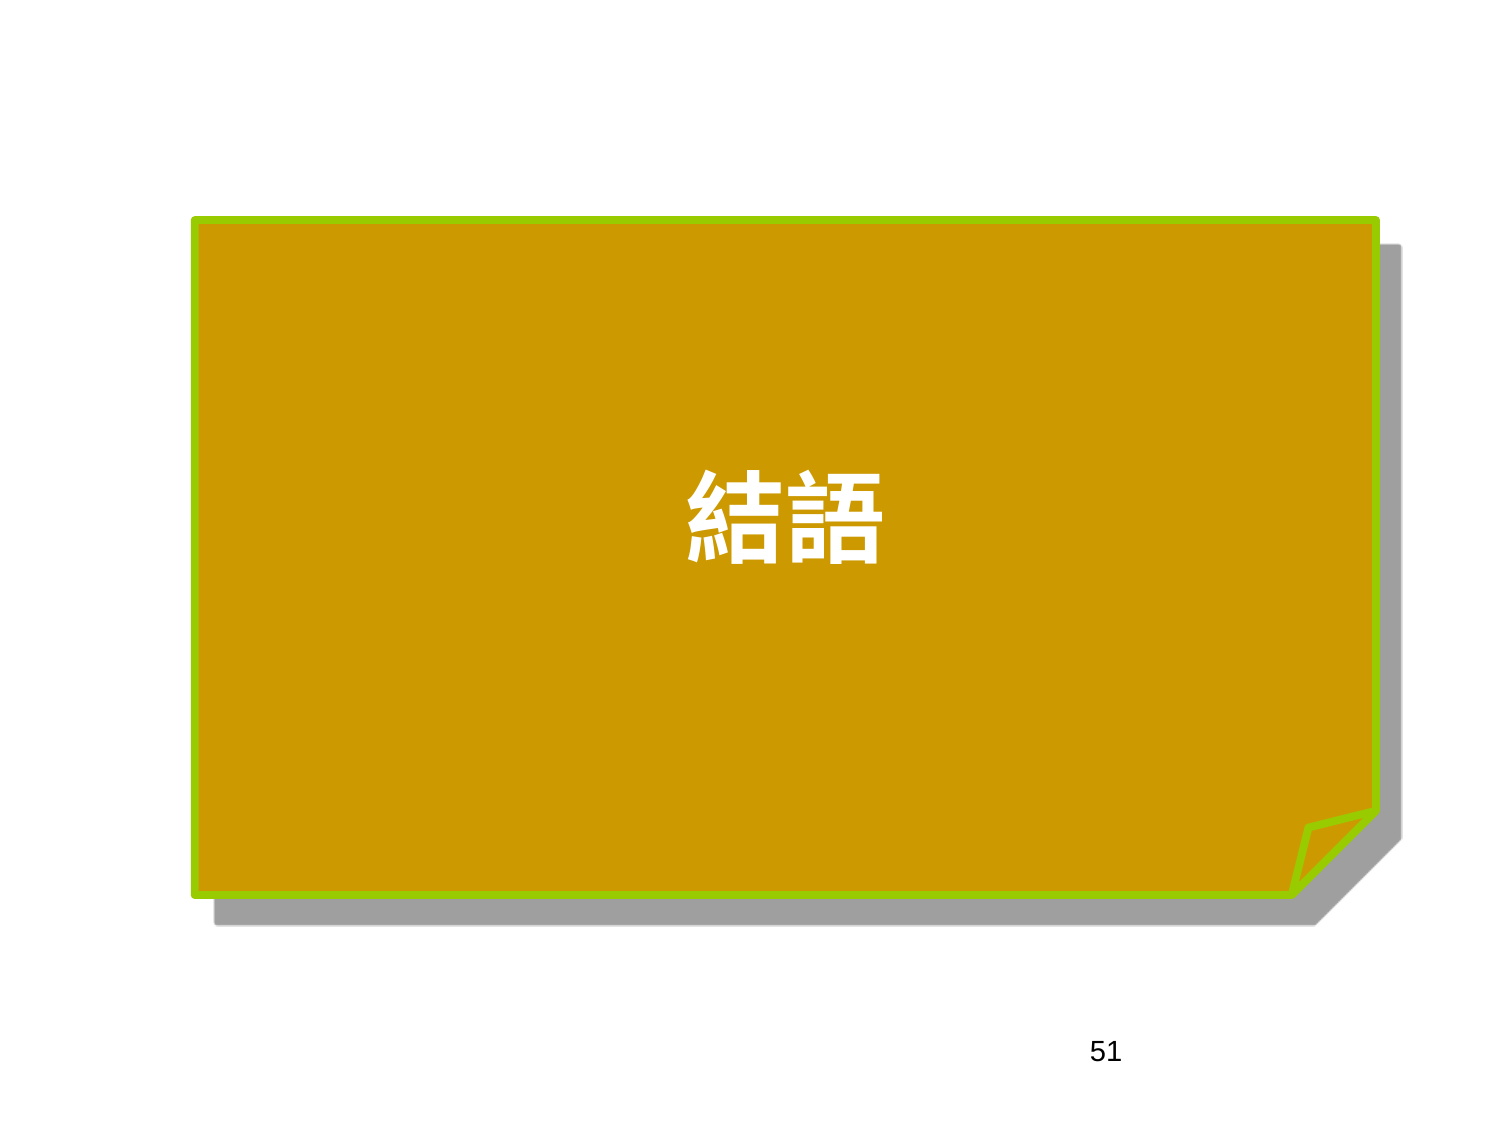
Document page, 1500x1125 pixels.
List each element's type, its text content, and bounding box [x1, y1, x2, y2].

text_box 51 [1074, 1024, 1426, 1103]
text_box 結語 [194, 220, 1377, 896]
